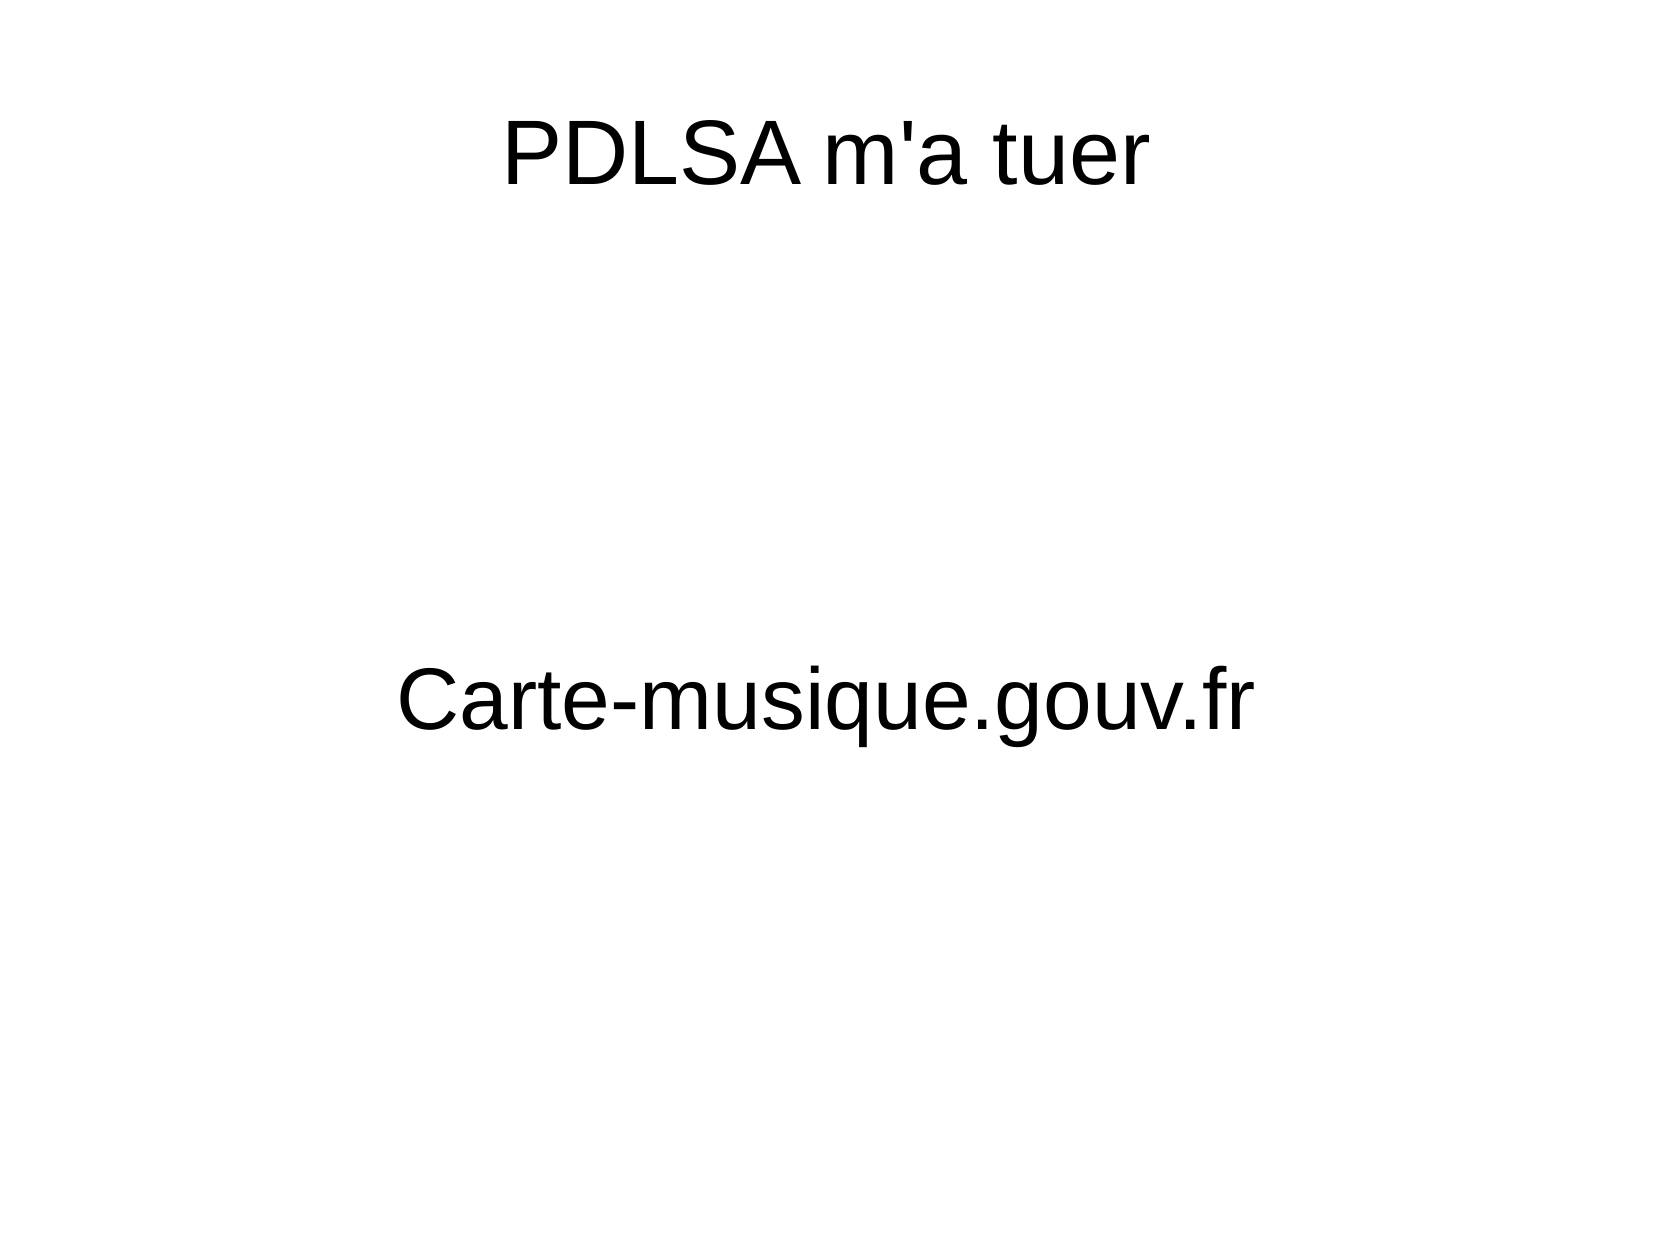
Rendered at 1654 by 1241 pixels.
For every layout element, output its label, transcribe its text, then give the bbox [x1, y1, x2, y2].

title PDLSA m'a tuer [82, 56, 1571, 250]
subtitle Carte-musique.gouv.fr [82, 297, 1571, 1102]
